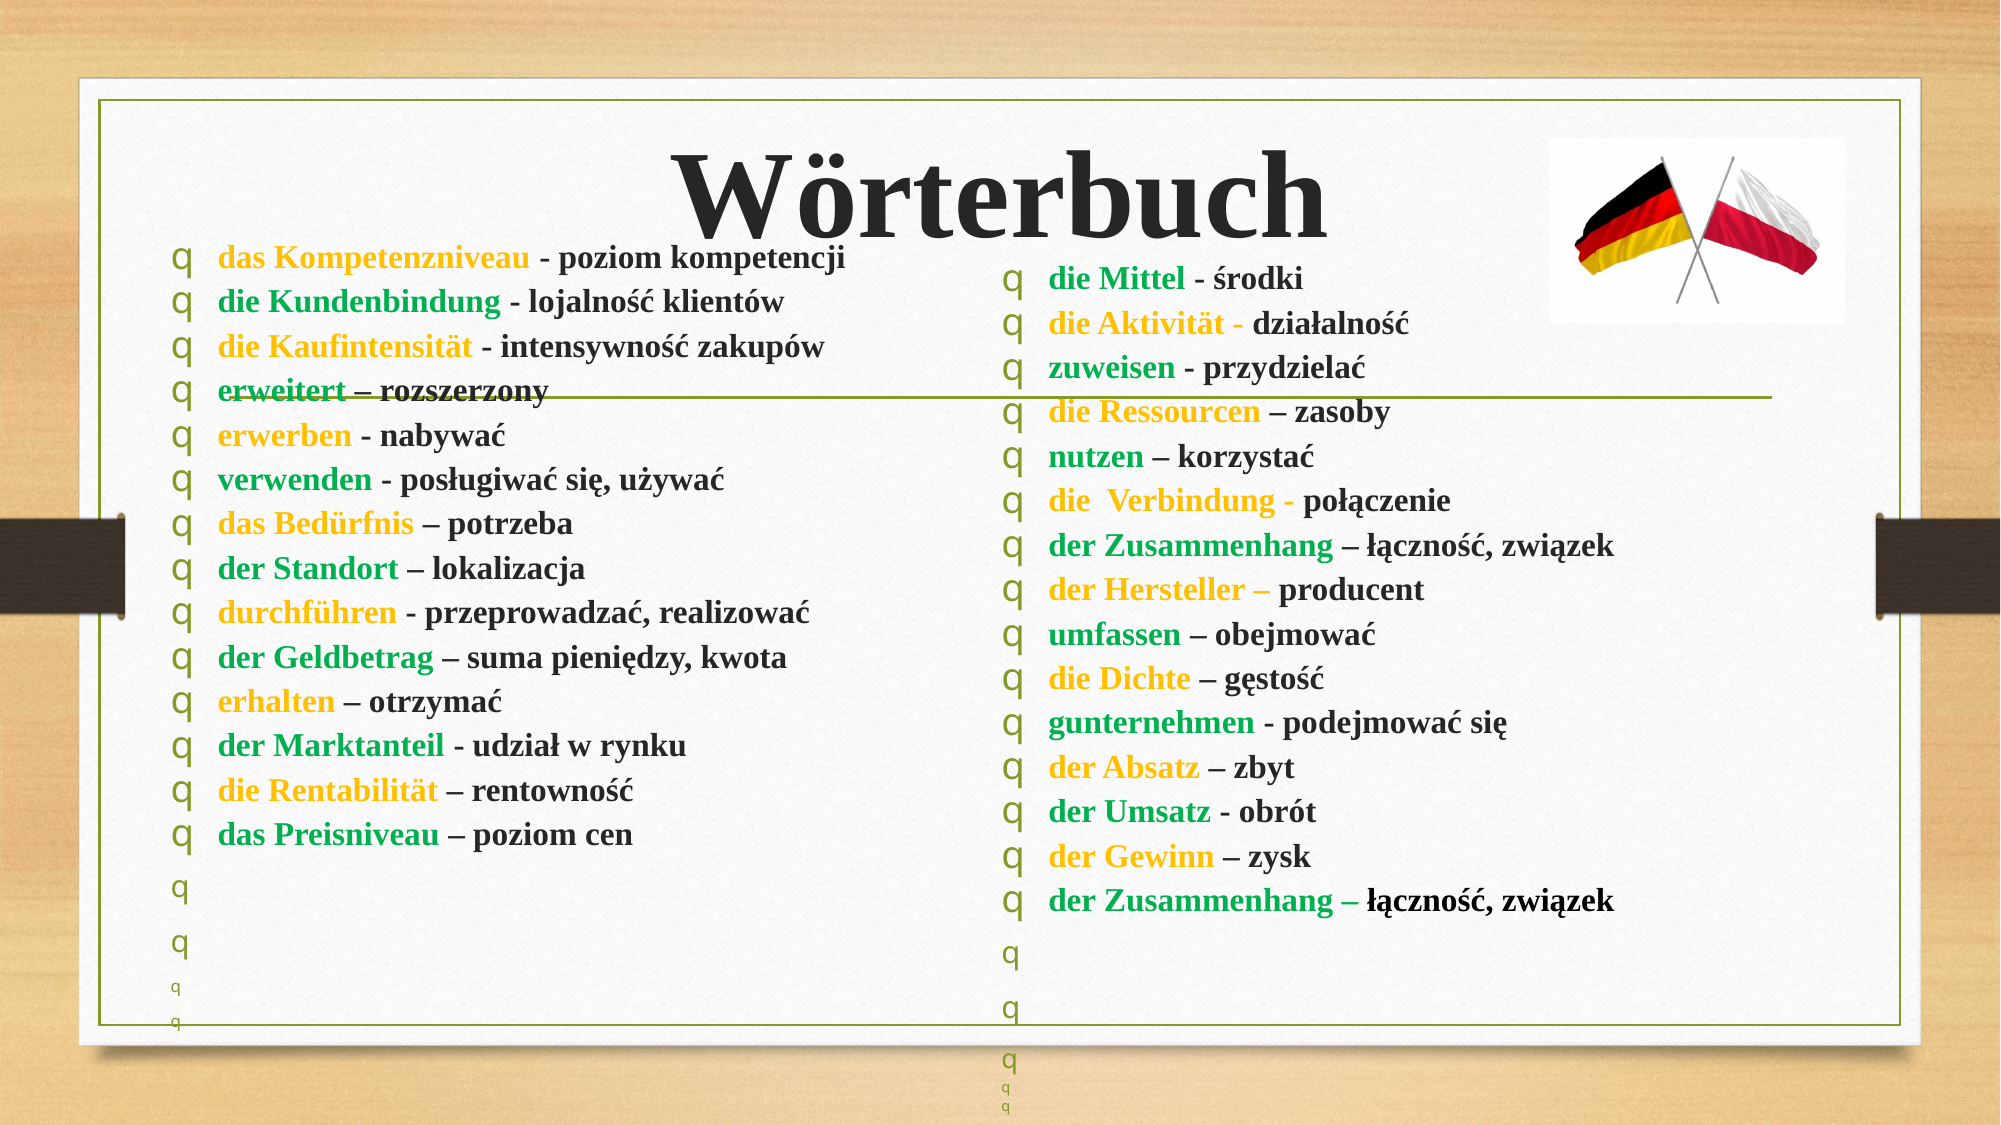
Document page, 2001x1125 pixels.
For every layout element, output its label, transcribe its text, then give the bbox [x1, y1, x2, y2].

title Wörterbuch [212, 94, 1788, 256]
picture [1549, 138, 1845, 323]
list die Mittel - środki die Aktivität - działalność zuweisen - przydzielać die Ressourcen – zasoby nutzen – korzystać die Verbindung - połączenie der Zusammenhang – łączność, związek der Hersteller – producent umfassen – obejmować die Dichte – gęstość gunternehmen - podejmować się der Absatz – zbyt der Umsatz - obrót der Gewinn – zysk der Zusammenhang – łączność, związek [986, 256, 1818, 1031]
list das Kompetenzniveau - poziom kompetencji die Kundenbindung - lojalność klientów die Kaufintensität - intensywność zakupów erweitert – rozszerzony erwerben - nabywać verwenden - posługiwać się, używać das Bedürfnis – potrzeba der Standort – lokalizacja durchführen - przeprowadzać, realizować der Geldbetrag – suma pieniędzy, kwota erhalten – otrzymać der Marktanteil - udział w rynku die Rentabilität – rentowność das Preisniveau – poziom cen [155, 235, 987, 1009]
